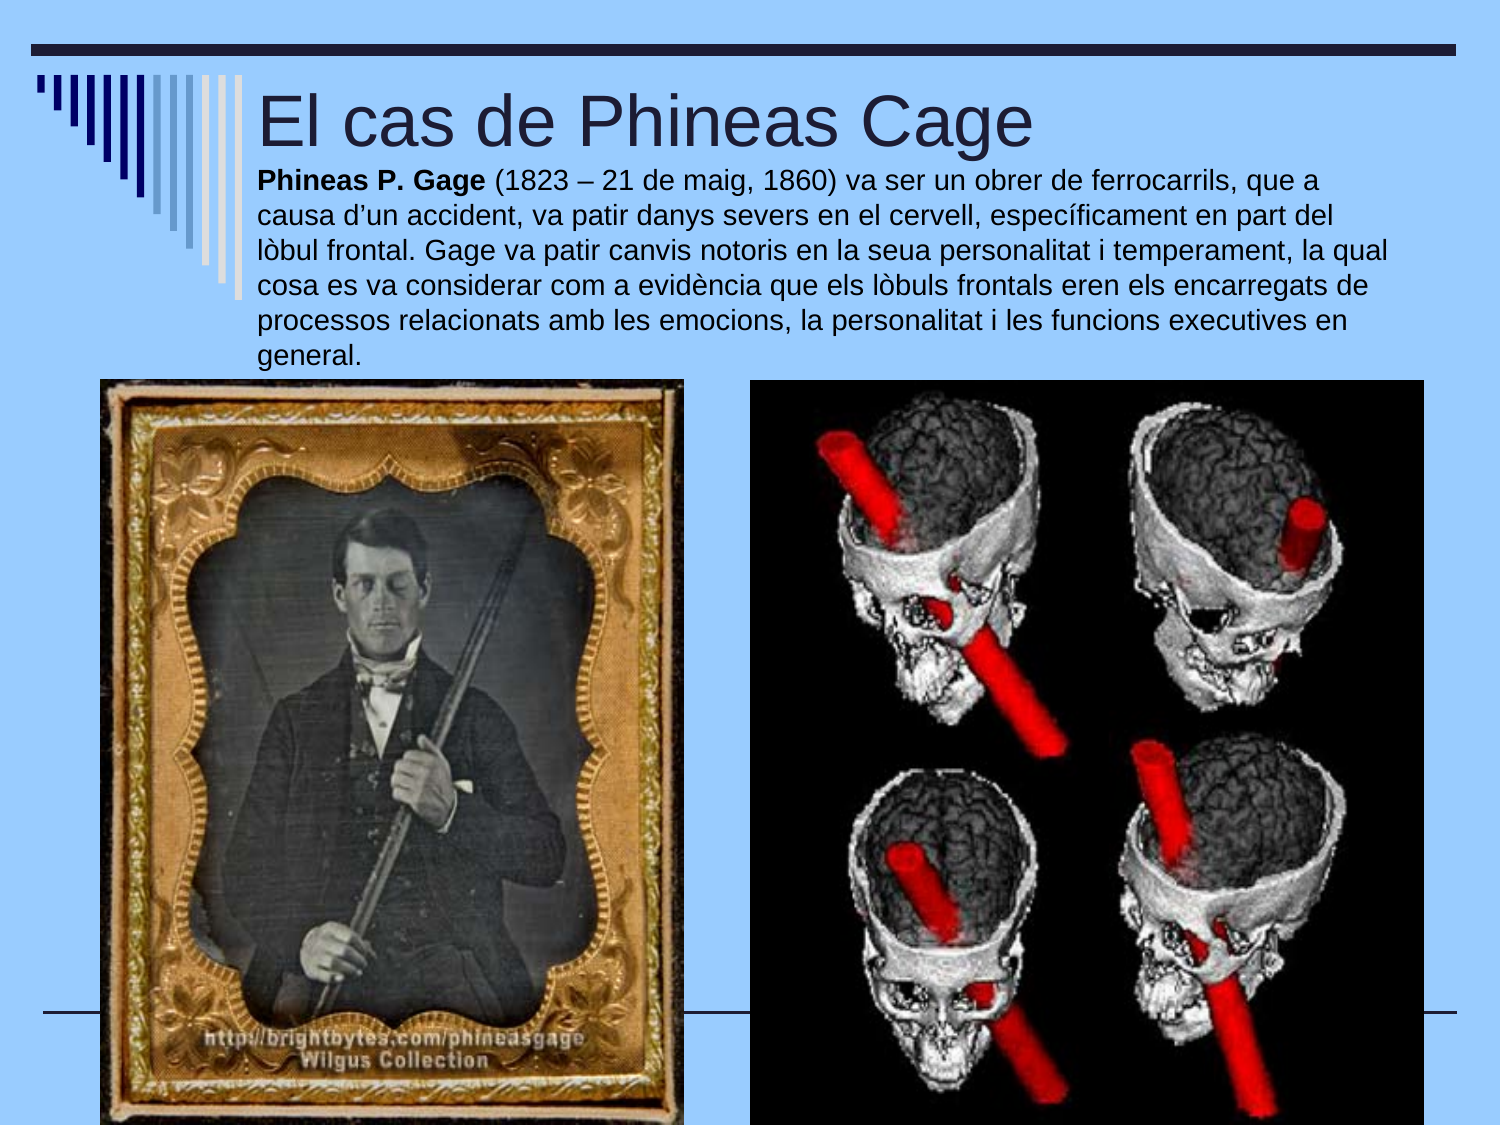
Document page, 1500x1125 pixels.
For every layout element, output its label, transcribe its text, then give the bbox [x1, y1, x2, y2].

title El cas de Phineas Cage Phineas P. Gage (1823 – 21 de maig, 1860) va ser un obrer de ferrocarrils, que a causa d’un accident, va patir danys severs en el cervell, específicament en part del lòbul frontal. Gage va patir canvis notoris en la seua personalitat i temperament, la qual cosa es va considerar com a evidència que els lòbuls frontals eren els encarregats de processos relacionats amb les emocions, la personalitat i les funcions executives en general. [242, 66, 1412, 379]
text_box [100, 379, 684, 1125]
picture [750, 380, 1424, 1125]
